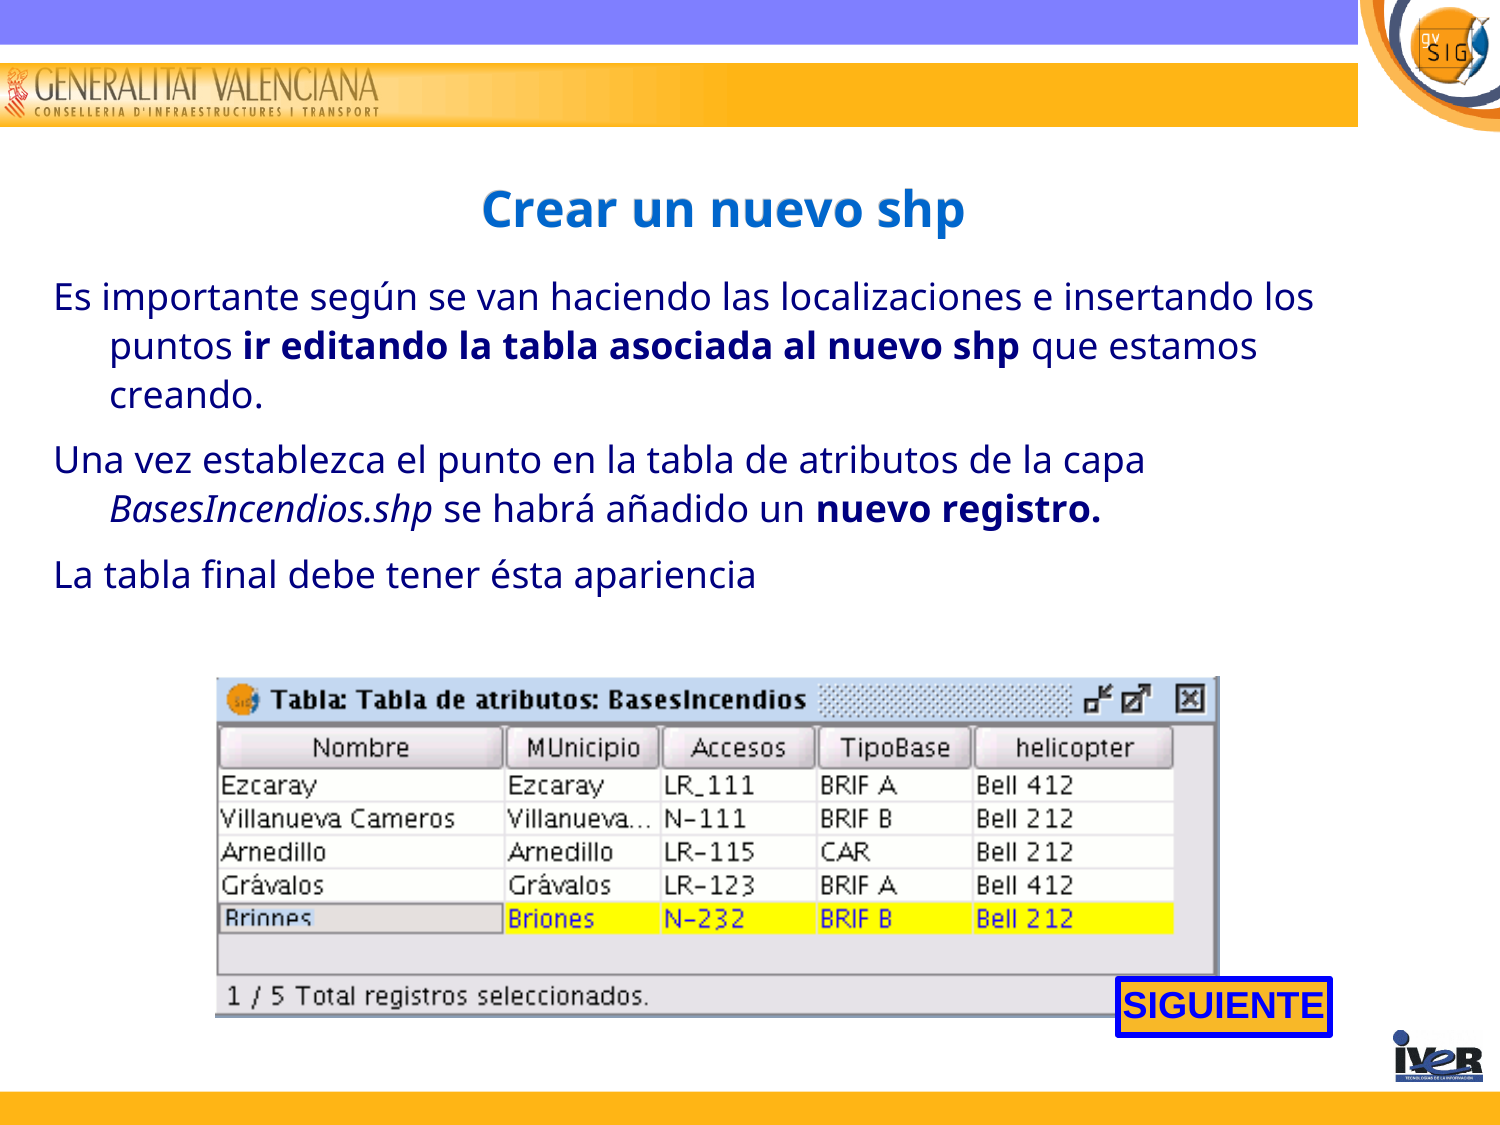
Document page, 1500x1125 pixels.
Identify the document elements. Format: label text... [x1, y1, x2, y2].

picture [215, 676, 1220, 1018]
title Crear un nuevo shp [83, 107, 1365, 271]
list Es importante según se van haciendo las localizaciones e insertando los puntos ir editando la tabla asociada al nuevo shp que estamos creando. Una vez establezca el punto en la tabla de atributos de la capa BasesIncendios.shp se habrá añadido un nuevo registro. La tabla final debe tener ésta apariencia [53, 271, 1421, 1022]
picture [1393, 1030, 1483, 1082]
picture [1358, 0, 1500, 133]
text_box SIGUIENTE [1117, 978, 1330, 1035]
